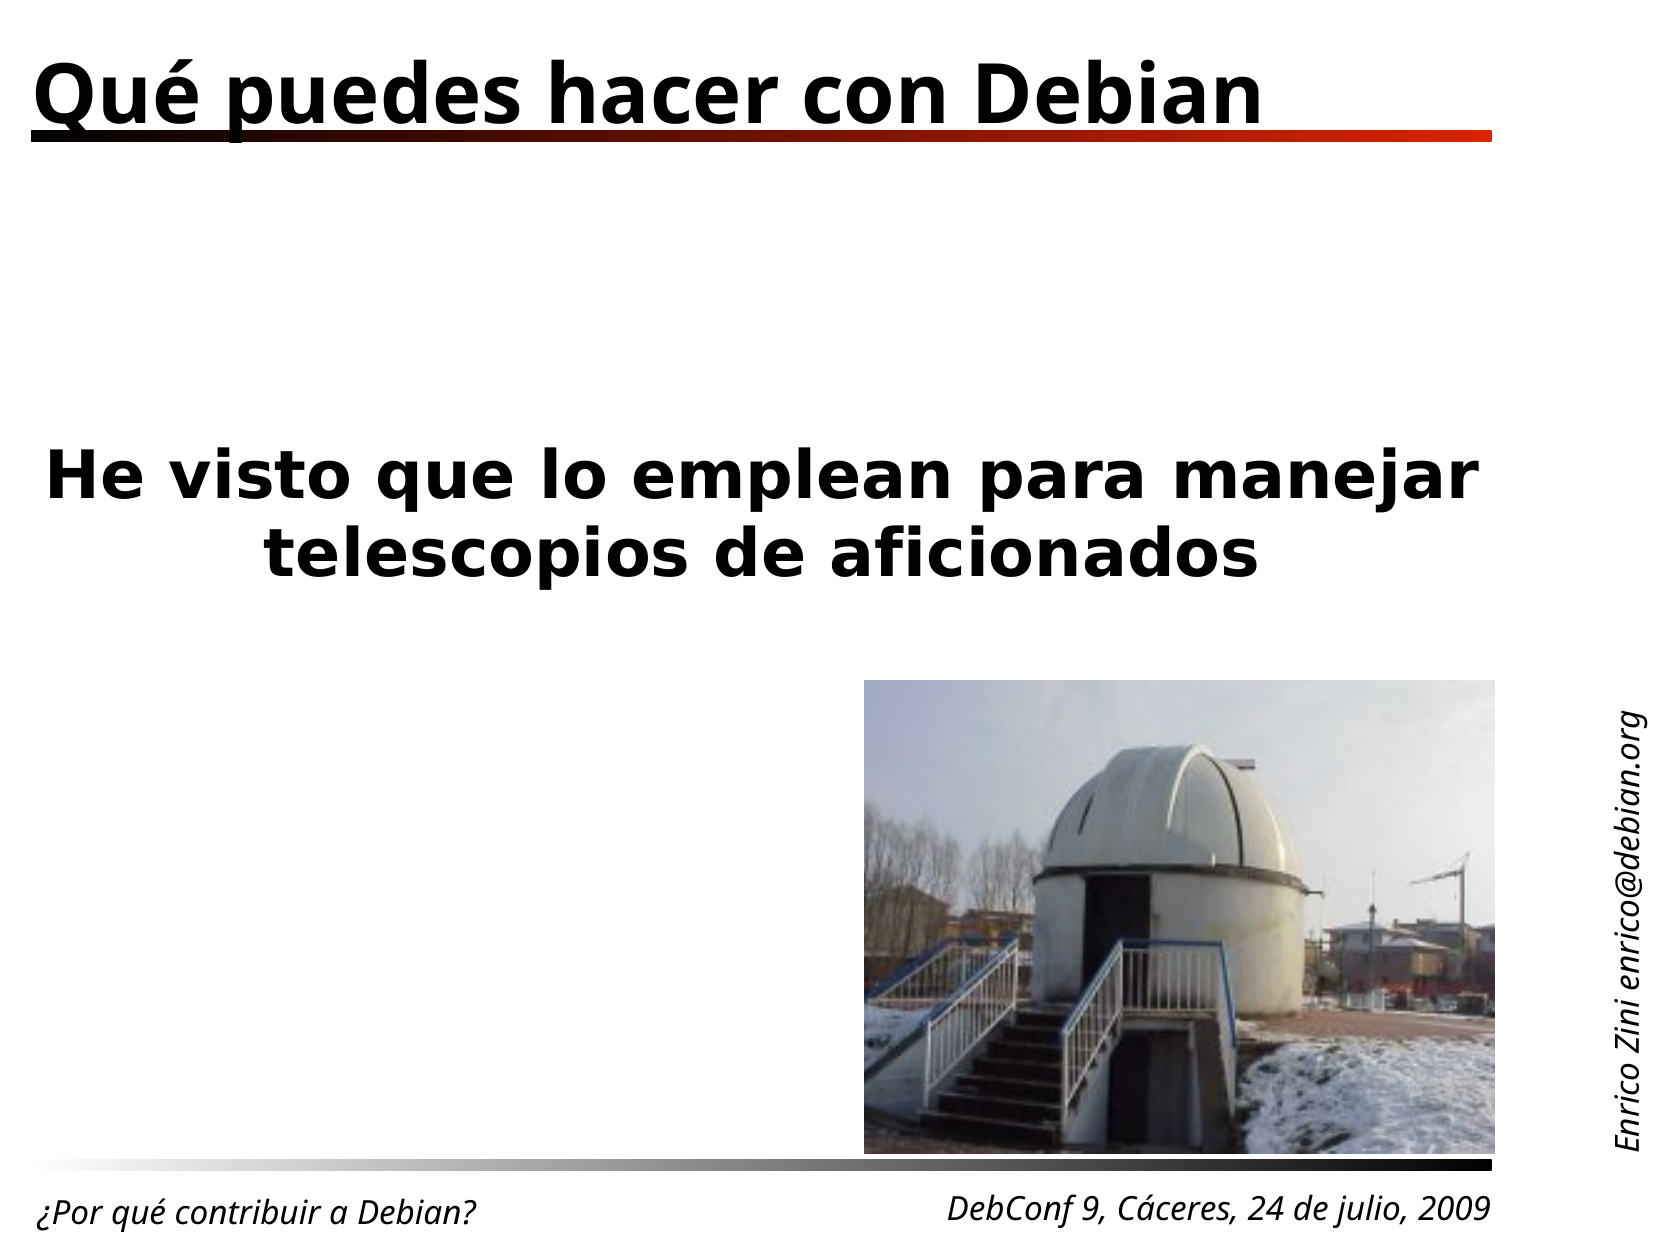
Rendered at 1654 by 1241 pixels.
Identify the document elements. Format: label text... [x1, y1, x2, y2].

text_box He visto que lo emplean para manejar telescopios de aficionados [30, 436, 1495, 593]
text_box Qué puedes hacer con Debian [31, 34, 1438, 168]
picture [864, 680, 1495, 1154]
